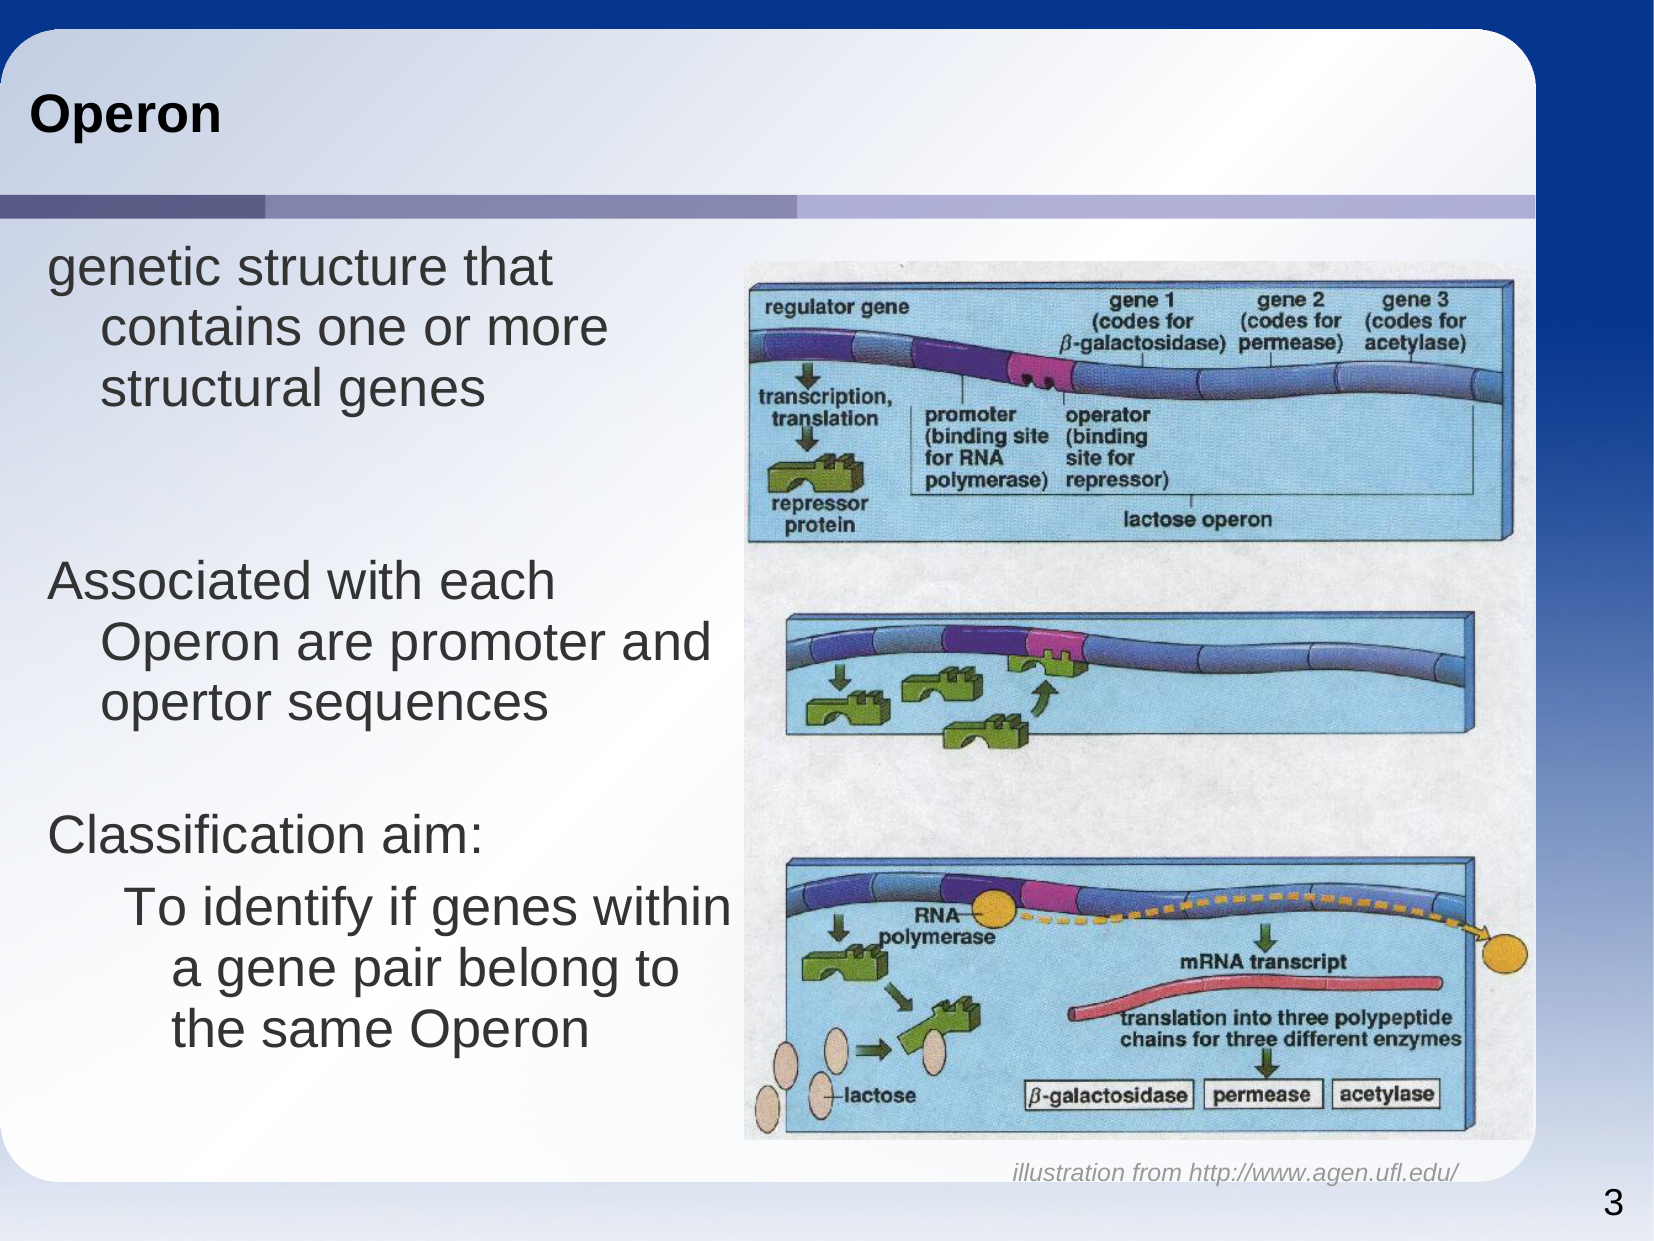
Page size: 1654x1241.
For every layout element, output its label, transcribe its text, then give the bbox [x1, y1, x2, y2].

title Operon [29, 49, 1506, 178]
list genetic structure that contains one or more structural genes Associated with each Operon are promoter and opertor sequences Classification aim: To identify if genes within a gene pair belong to the same Operon [29, 236, 750, 1152]
picture [744, 261, 1533, 1140]
text_box illustration from http://www.agen.ufl.edu/ [998, 1151, 1473, 1195]
picture [0, 0, 1654, 1241]
